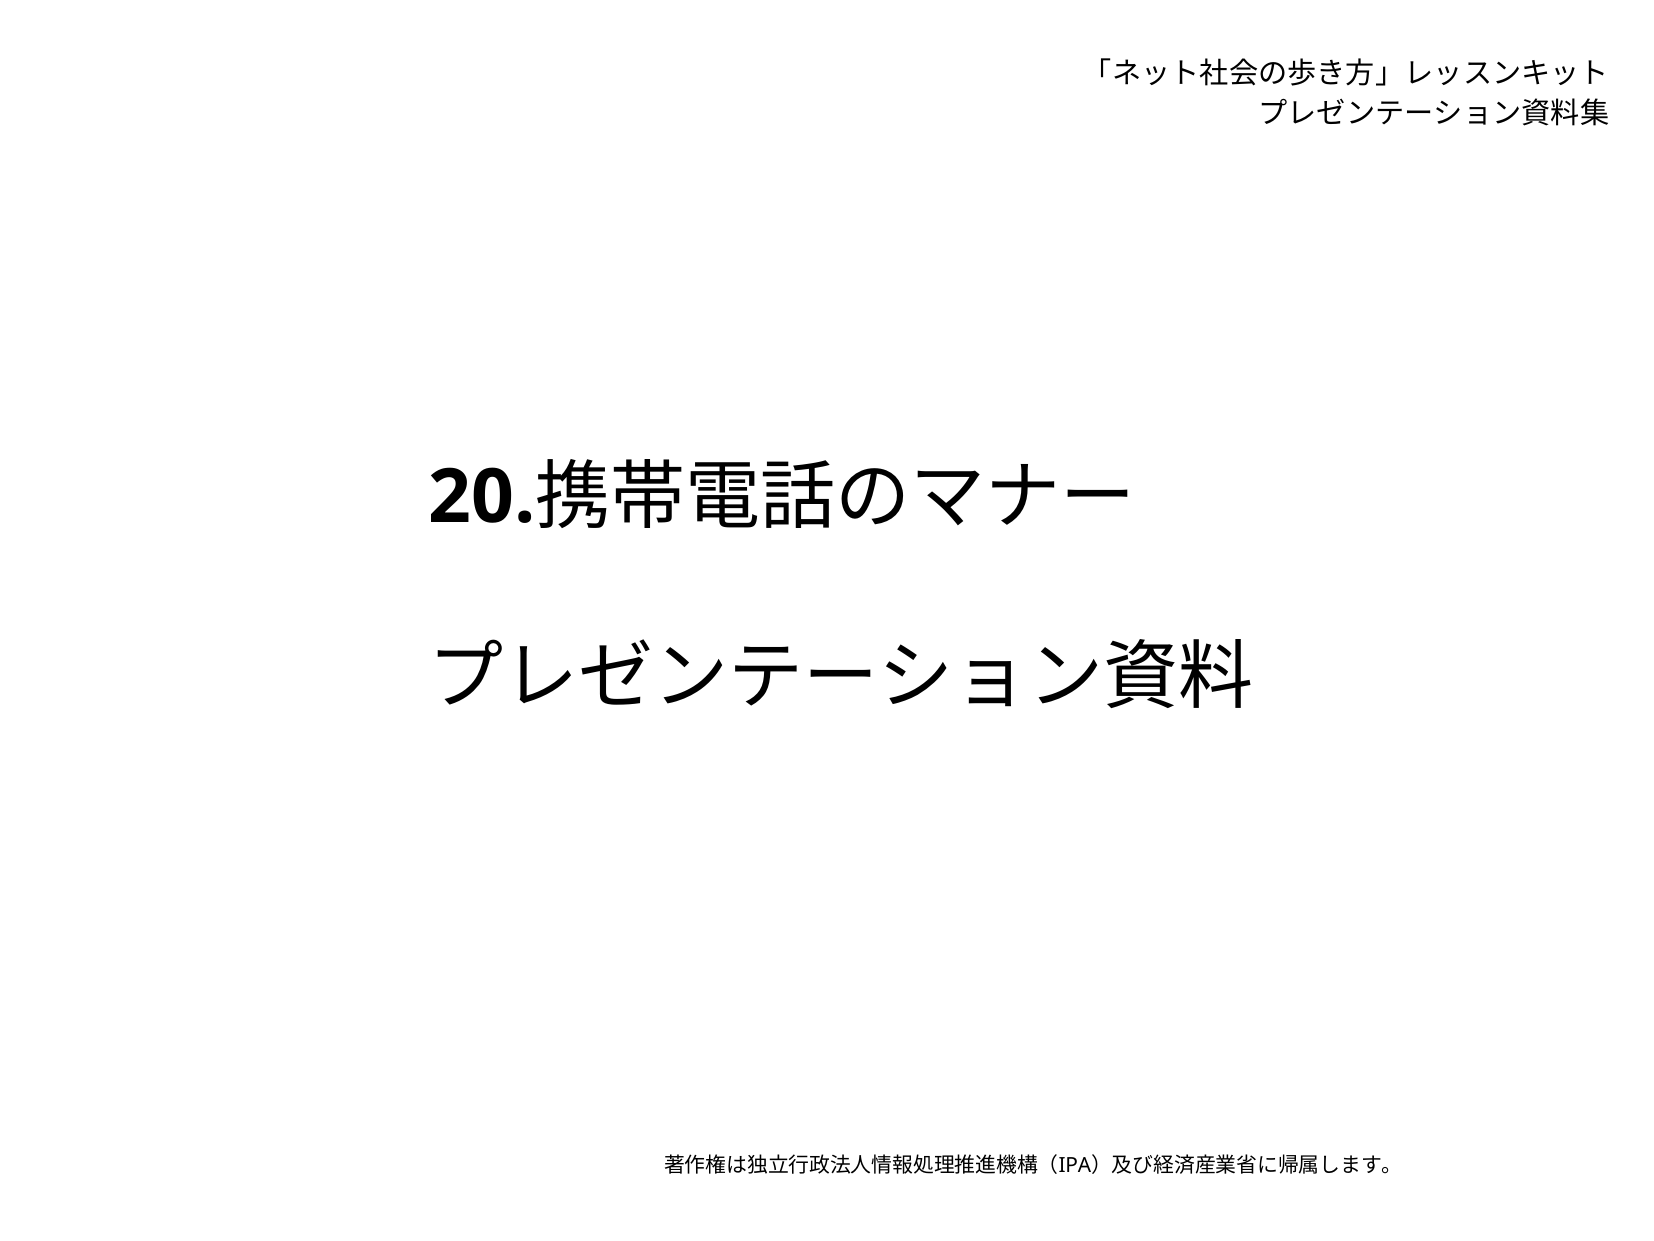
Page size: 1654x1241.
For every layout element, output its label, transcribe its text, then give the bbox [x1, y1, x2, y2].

text_box 「ネット社会の歩き方」レッスンキット プレゼンテーション資料集 [1062, 44, 1625, 139]
text_box 著作権は独立行政法人情報処理推進機構（IPA）及び経済産業省に帰属します。 [649, 1145, 1536, 1186]
text_box 20.携帯電話のマナー プレゼンテーション資料 [413, 442, 1300, 729]
